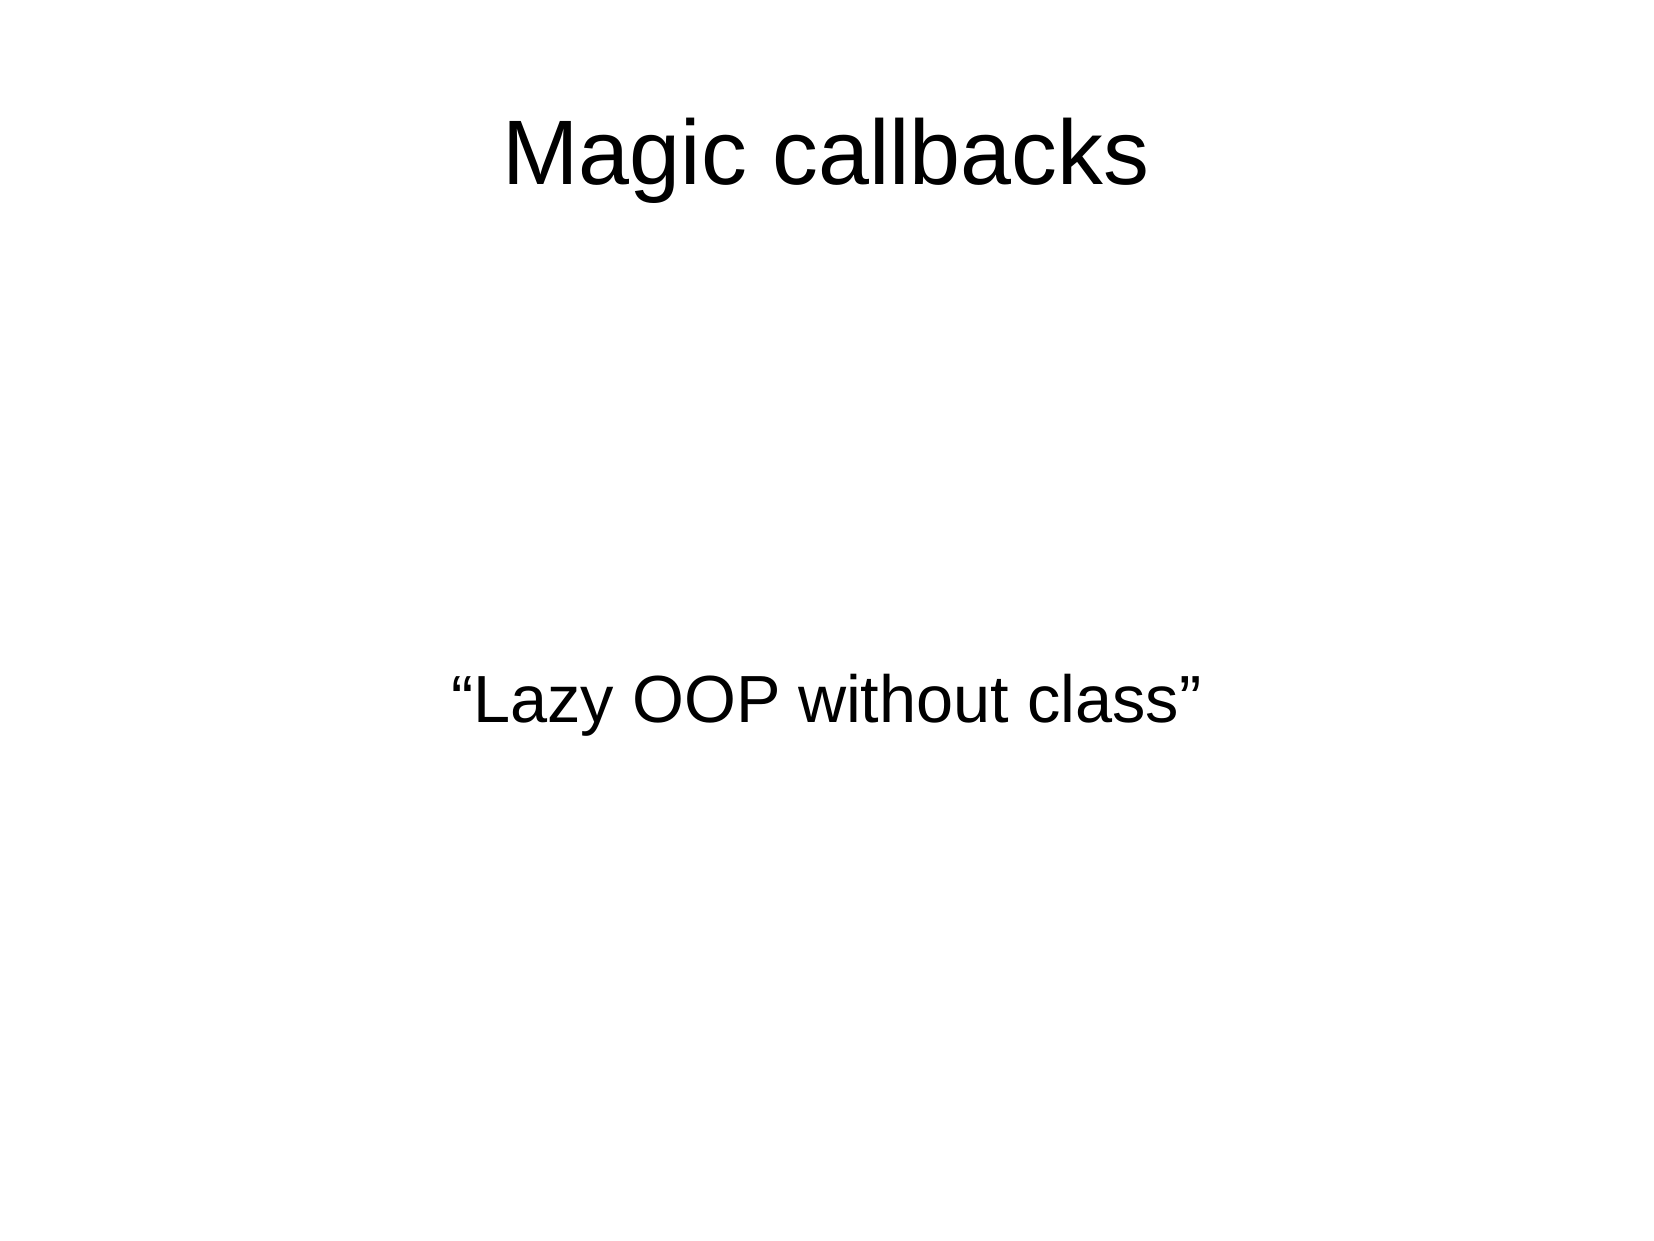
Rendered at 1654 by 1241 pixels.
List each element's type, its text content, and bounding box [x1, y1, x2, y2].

title Magic callbacks [82, 56, 1571, 250]
subtitle “Lazy OOP without class” [82, 297, 1571, 1102]
